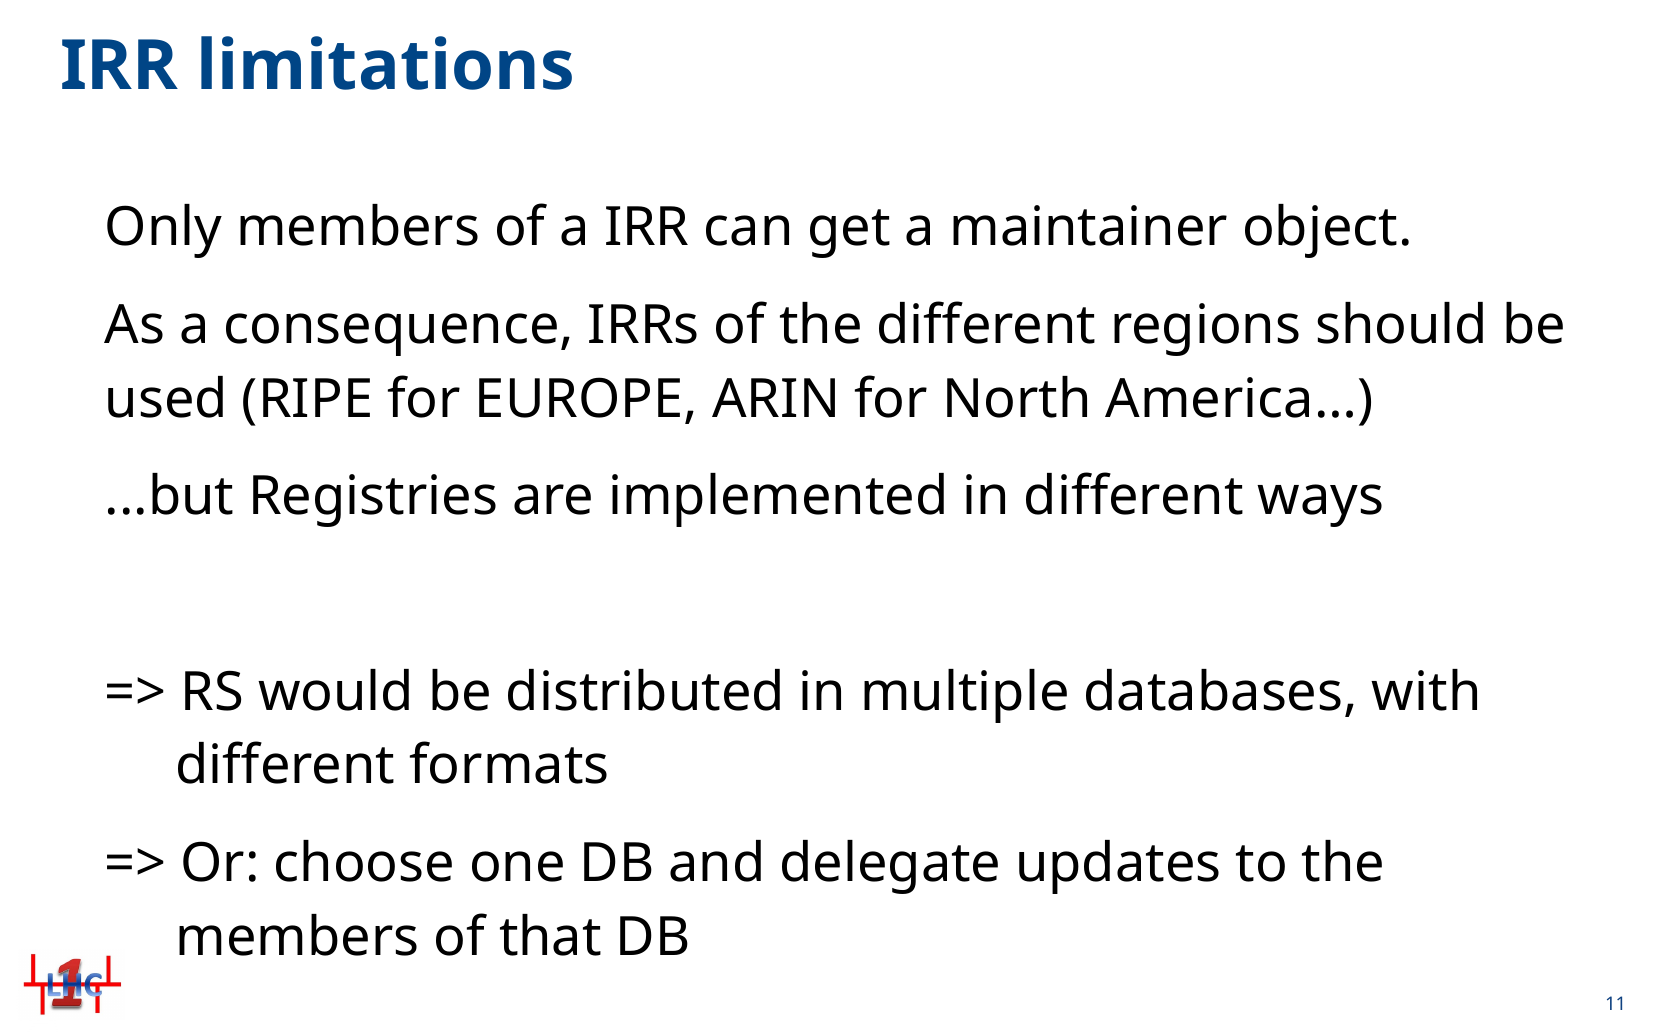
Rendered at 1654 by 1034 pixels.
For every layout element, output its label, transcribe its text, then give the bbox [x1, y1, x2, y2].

picture [16, 949, 90, 1032]
title IRR limitations [60, 0, 1528, 138]
text_box Only members of a IRR can get a maintainer object. As a consequence, IRRs of the different regions should be used (RIPE for EUROPE, ARIN for North America…) ...but Registries are implemented in different ways => RS would be distributed in multiple databases, with different formats => Or: choose one DB and delegate updates to the members of that DB [90, 180, 1591, 1030]
